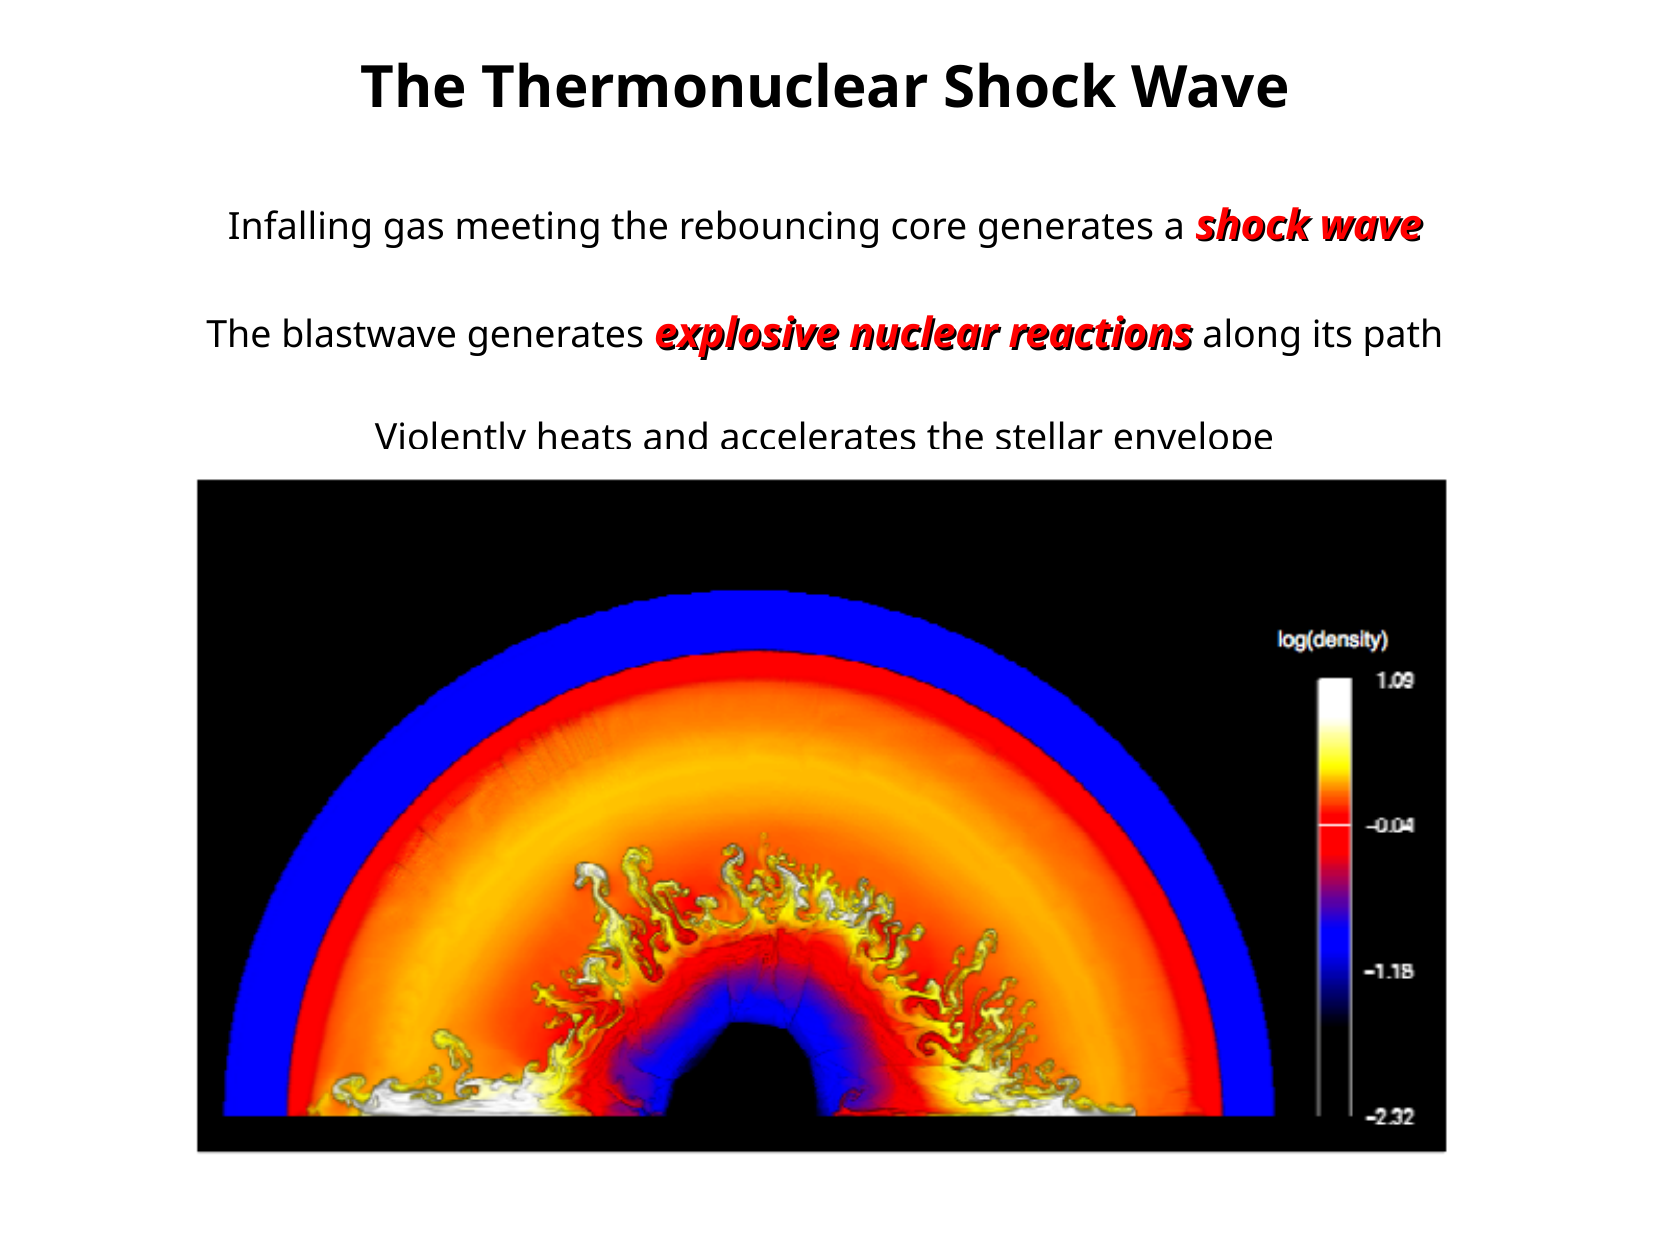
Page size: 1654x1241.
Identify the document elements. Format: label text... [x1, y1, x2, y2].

text_box The Thermonuclear Shock Wave [262, 37, 1388, 134]
text_box Infalling gas meeting the rebouncing core generates a shock wave The blastwave generates explosive nuclear reactions along its path Violently heats and accelerates the stellar envelope [0, 187, 1651, 514]
picture [129, 449, 1501, 1196]
